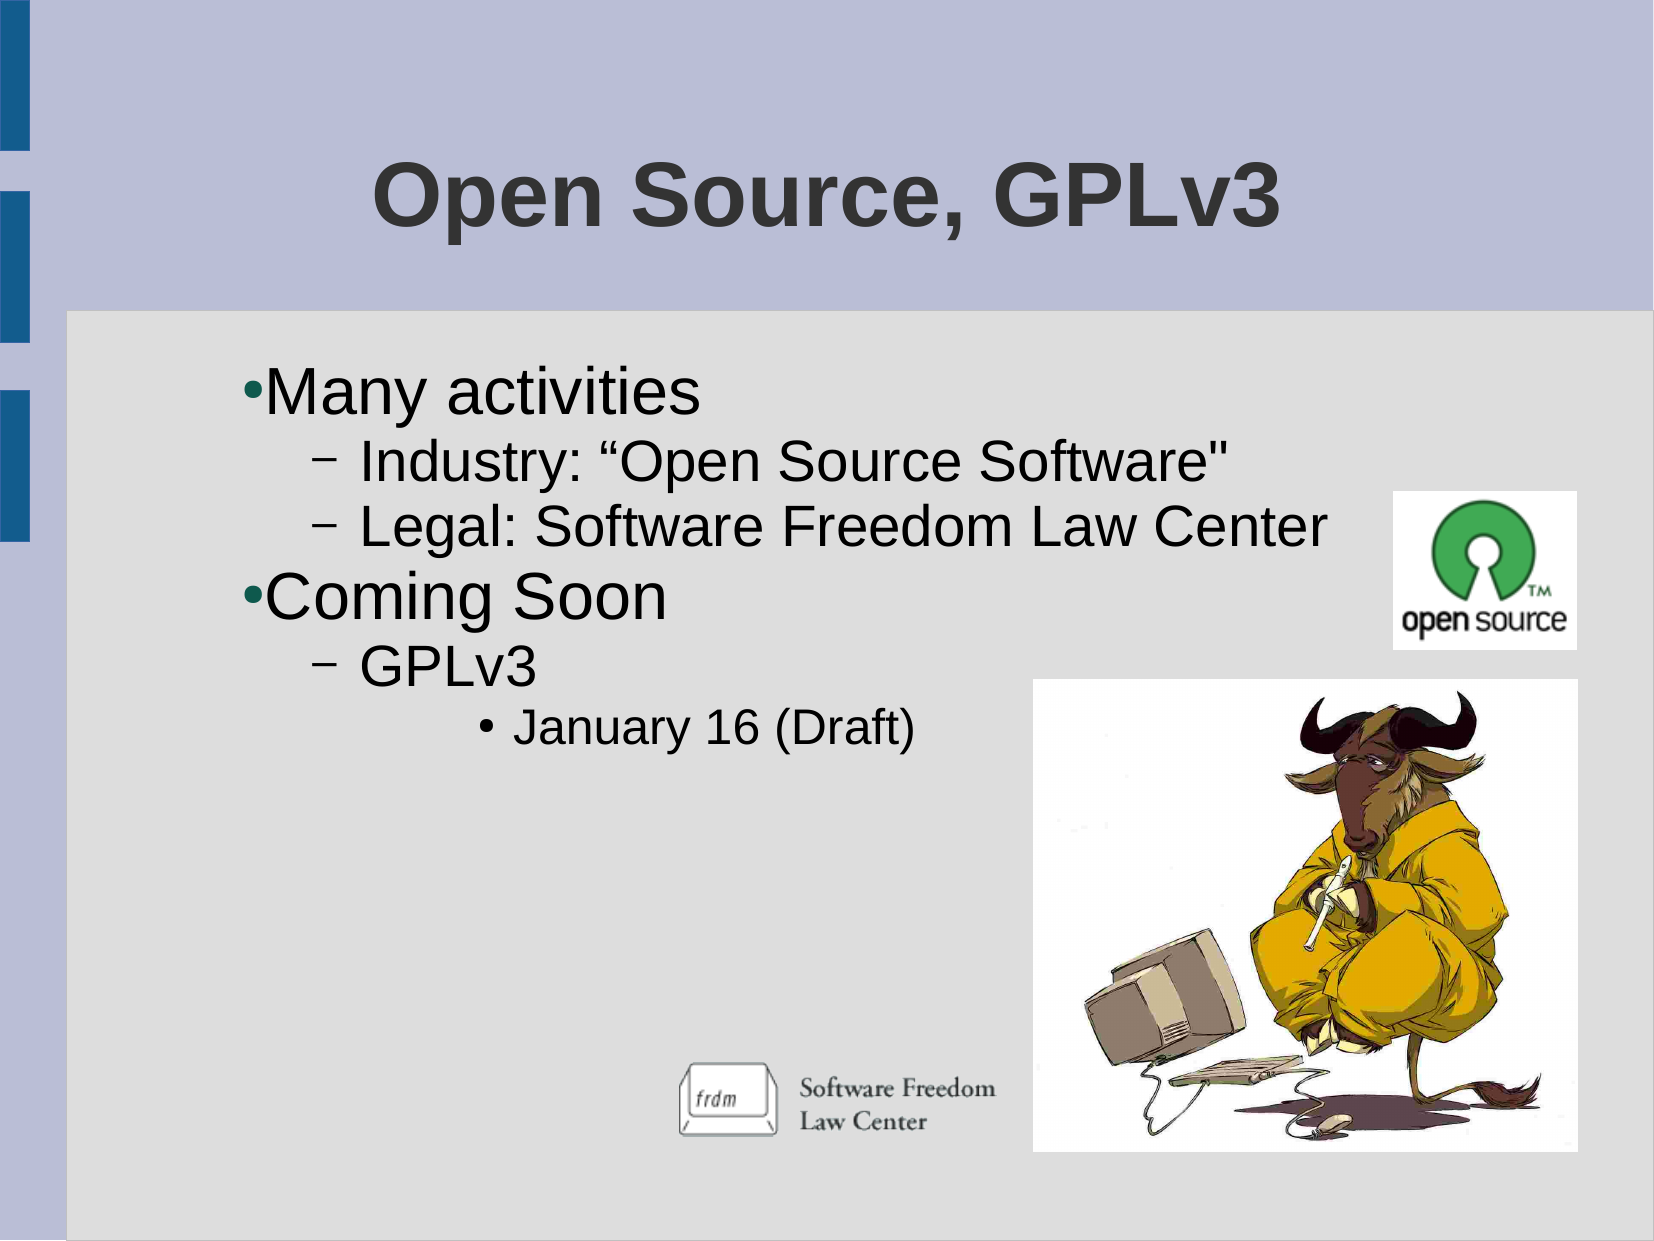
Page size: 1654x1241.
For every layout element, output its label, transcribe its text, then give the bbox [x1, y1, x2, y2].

picture [1033, 679, 1578, 1152]
picture [679, 1062, 997, 1137]
list Many activities Industry: “Open Source Software" Legal: Software Freedom Law Center Coming Soon GPLv3 January 16 (Draft) [123, 354, 1536, 1136]
picture [1393, 491, 1577, 650]
title Open Source, GPLv3 [121, 91, 1534, 299]
